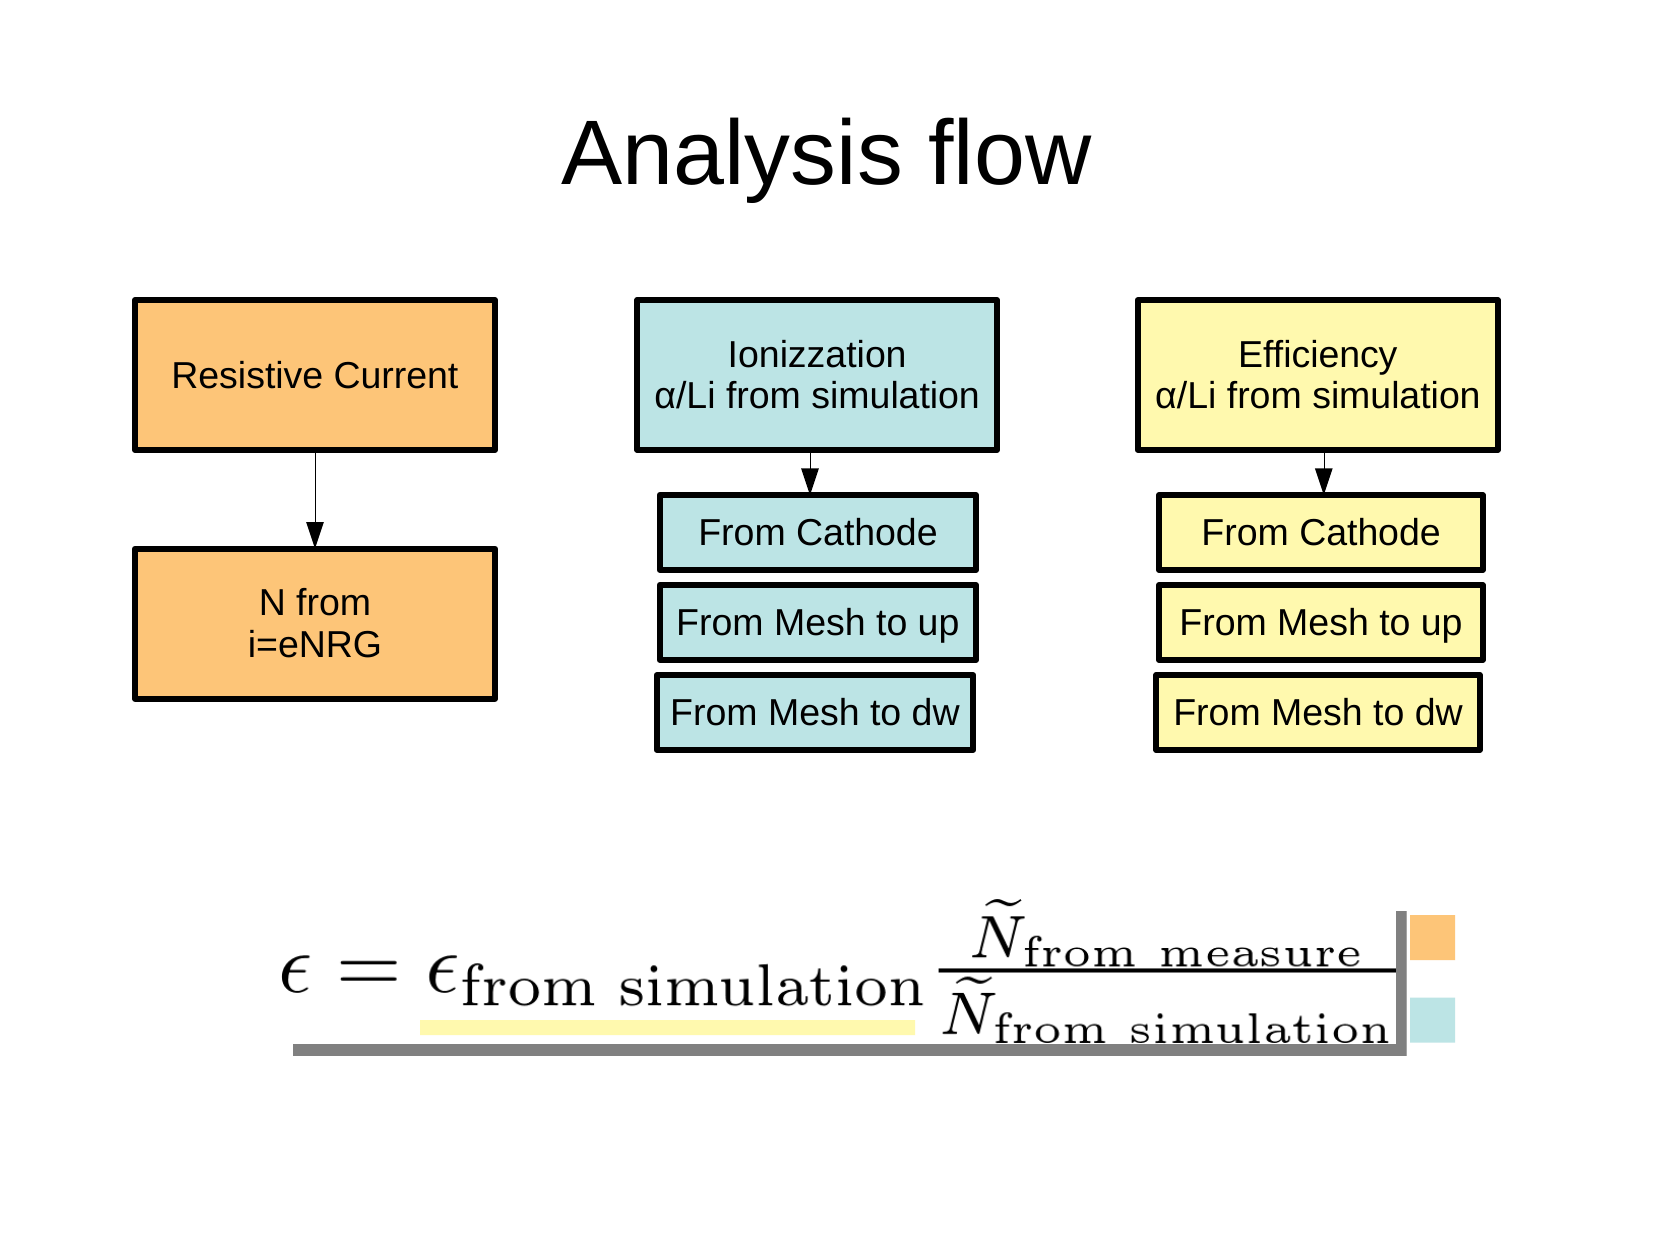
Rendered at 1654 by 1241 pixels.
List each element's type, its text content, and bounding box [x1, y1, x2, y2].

title Analysis flow [82, 49, 1571, 257]
text_box Resistive Current [135, 300, 496, 451]
text_box From Mesh to dw [1156, 675, 1480, 751]
text_box From Mesh to up [1159, 585, 1483, 661]
text_box N from i=eNRG [135, 548, 496, 699]
text_box [1410, 997, 1456, 1043]
text_box Efficiency α/Li from simulation [1137, 300, 1498, 451]
text_box From Cathode [1159, 495, 1483, 571]
text_box From Cathode [659, 495, 977, 571]
text_box From Mesh to dw [656, 675, 974, 751]
text_box [420, 1020, 916, 1036]
picture [281, 899, 1396, 1045]
text_box From Mesh to up [659, 585, 977, 661]
text_box [1410, 915, 1456, 961]
text_box Ionizzation α/Li from simulation [637, 300, 998, 451]
